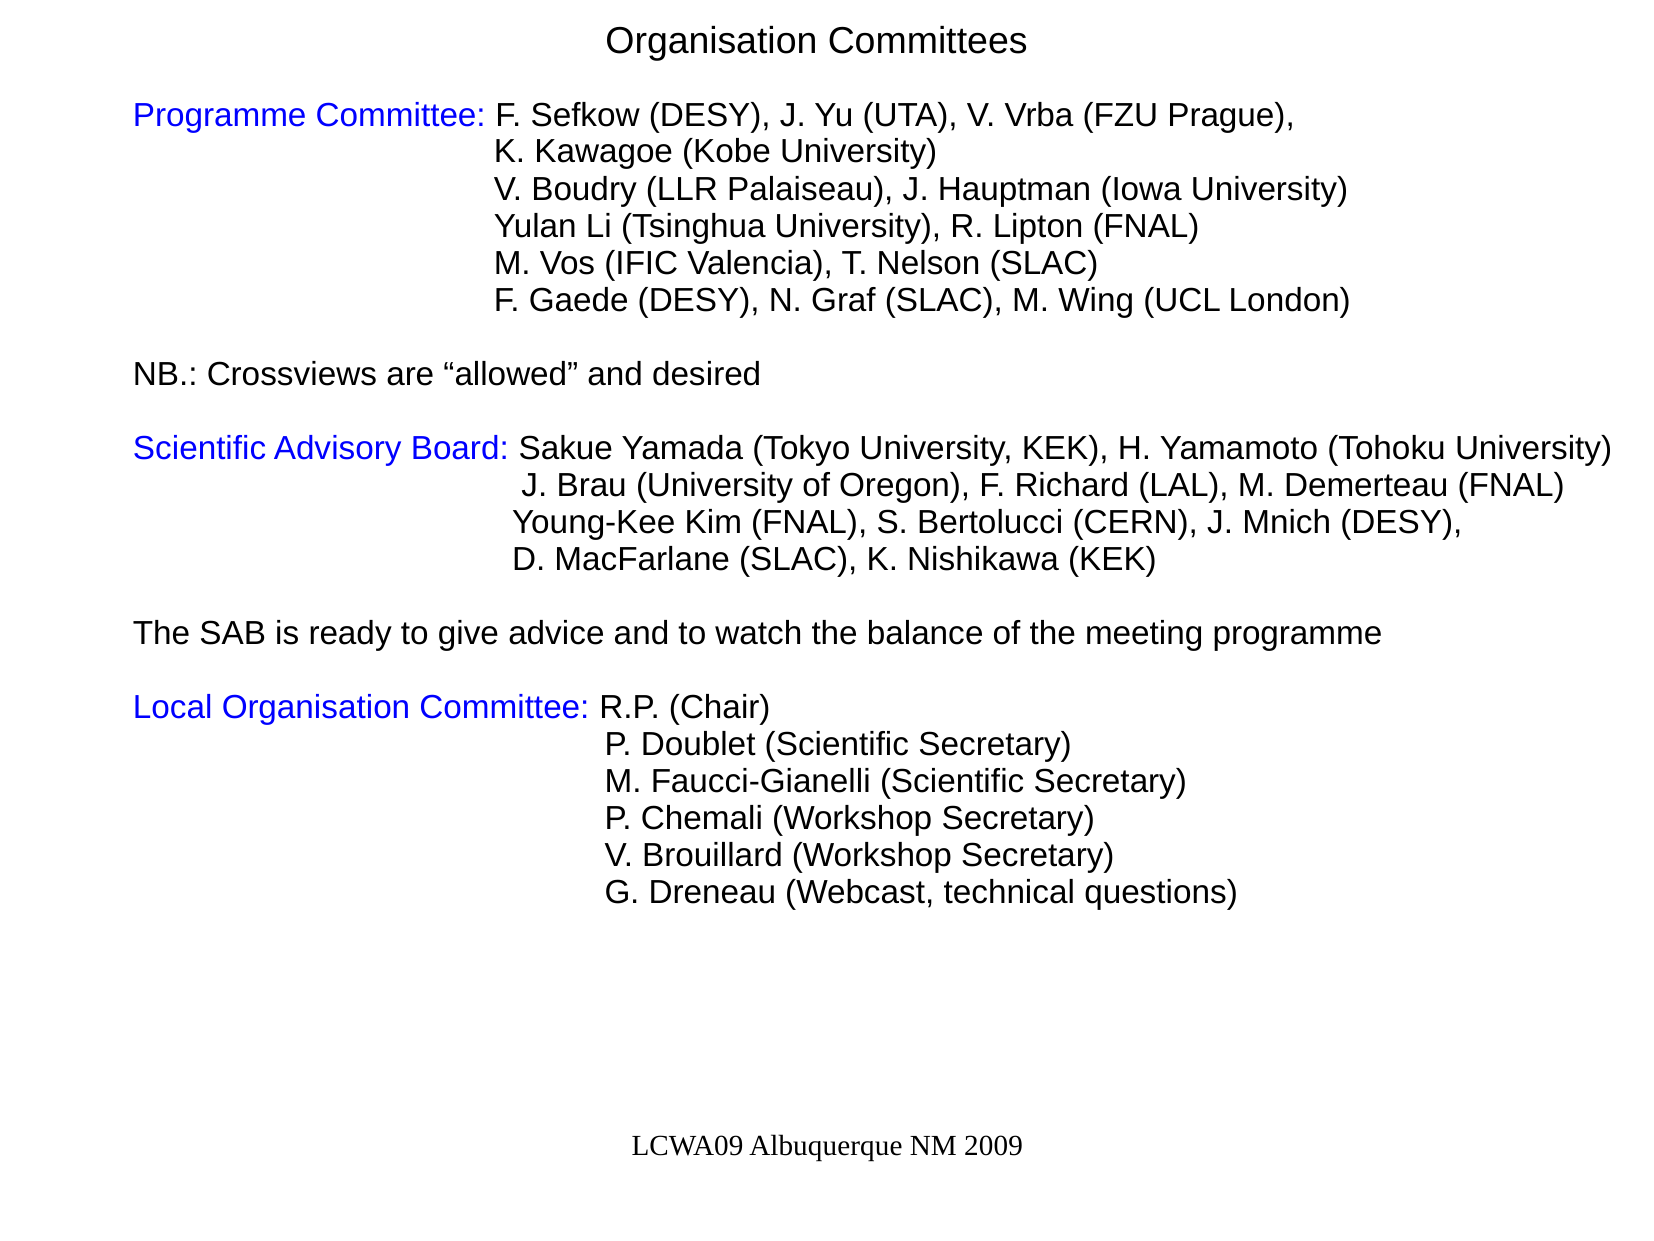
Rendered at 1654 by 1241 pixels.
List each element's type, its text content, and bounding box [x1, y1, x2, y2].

text_box Programme Committee: F. Sefkow (DESY), J. Yu (UTA), V. Vrba (FZU Prague), K. Kawagoe (Kobe University) V. Boudry (LLR Palaiseau), J. Hauptman (Iowa University) Yulan Li (Tsinghua University), R. Lipton (FNAL) M. Vos (IFIC Valencia), T. Nelson (SLAC) F. Gaede (DESY), N. Graf (SLAC), M. Wing (UCL London) NB.: Crossviews are “allowed” and desired Scientific Advisory Board: Sakue Yamada (Tokyo University, KEK), H. Yamamoto (Tohoku University) J. Brau (University of Oregon), F. Richard (LAL), M. Demerteau (FNAL) Young-Kee Kim (FNAL), S. Bertolucci (CERN), J. Mnich (DESY), D. MacFarlane (SLAC), K. Nishikawa (KEK) The SAB is ready to give advice and to watch the balance of the meeting programme Local Organisation Committee: R.P. (Chair) P. Doublet (Scientific Secretary) M. Faucci-Gianelli (Scientific Secretary) P. Chemali (Workshop Secretary) V. Brouillard (Workshop Secretary) G. Dreneau (Webcast, technical questions) [118, 88, 1654, 919]
text_box Organisation Committees [590, 11, 1054, 69]
